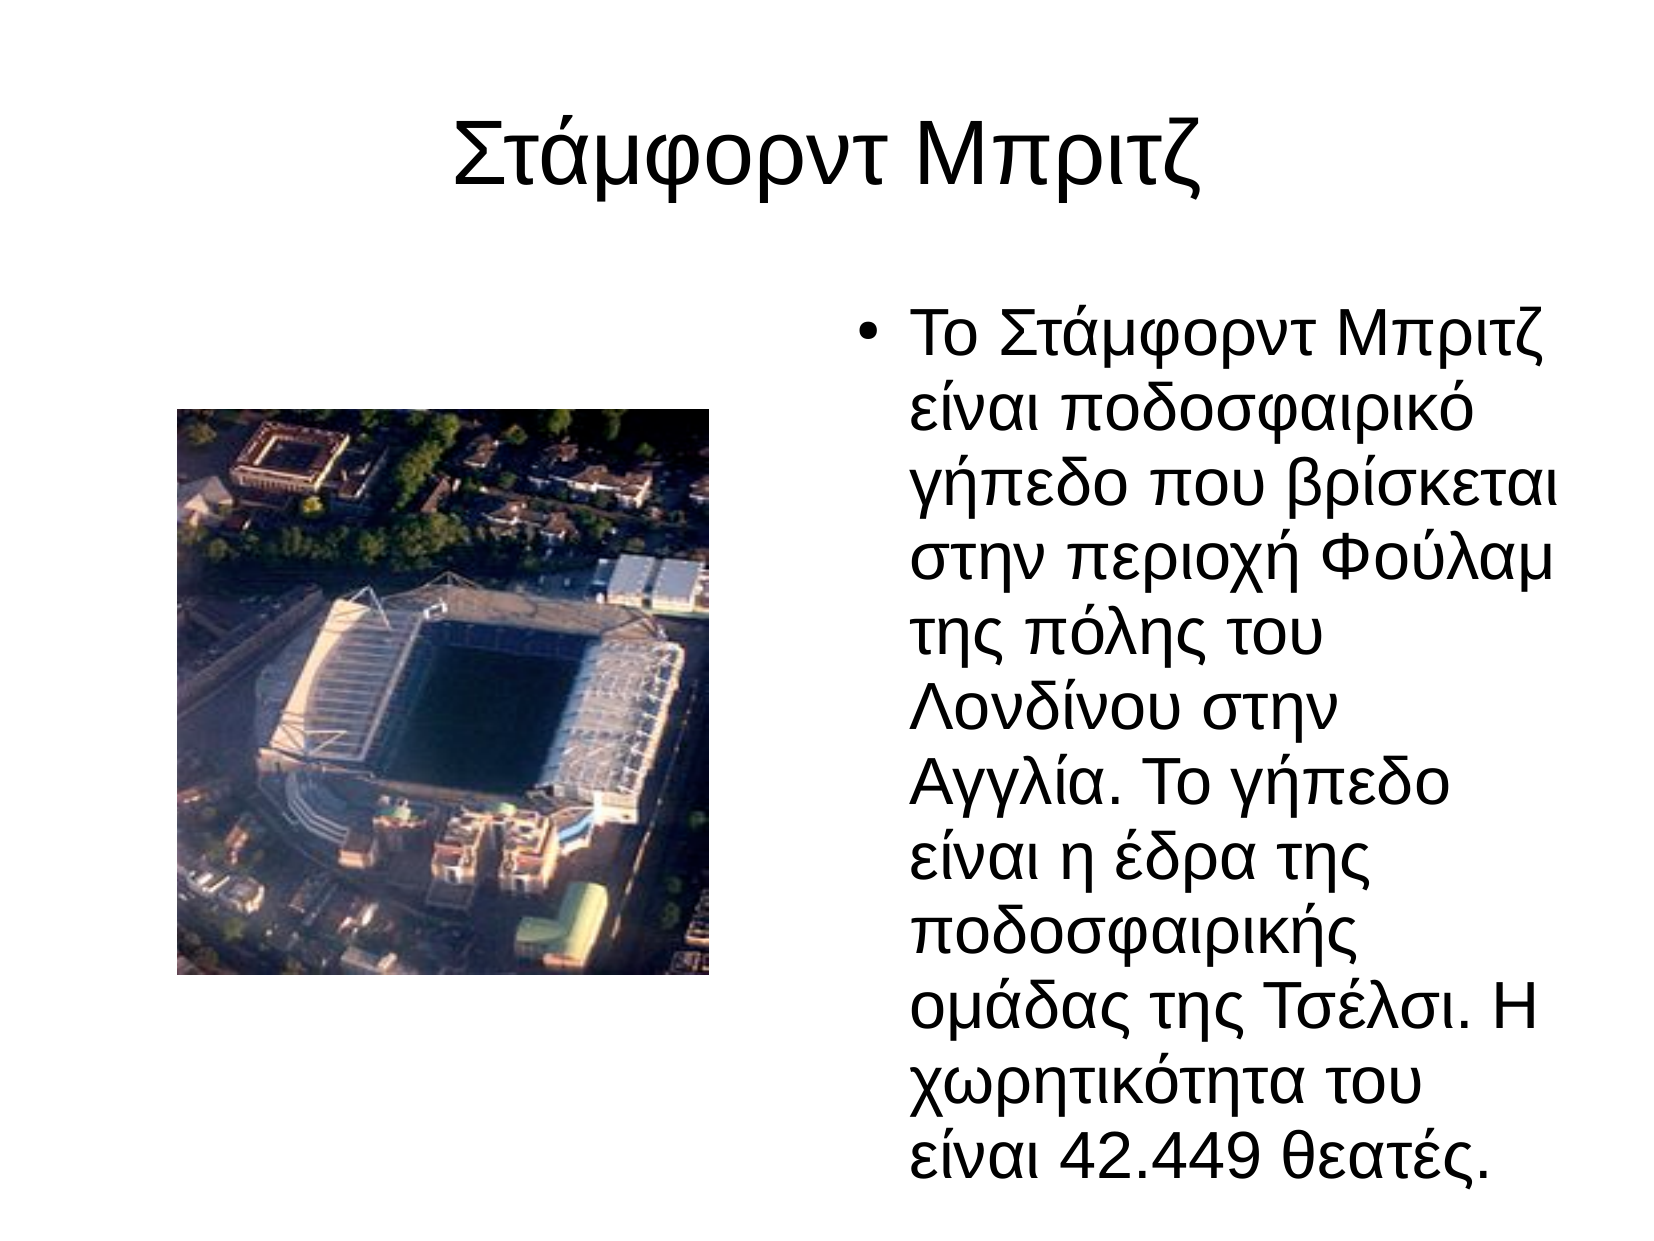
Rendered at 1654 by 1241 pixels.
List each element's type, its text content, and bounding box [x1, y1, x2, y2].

picture [177, 409, 709, 975]
list To Στάμφορντ Μπριτζ είναι ποδοσφαιρικό γήπεδο που βρίσκεται στην περιοχή Φούλαμ της πόλης του Λονδίνου στην Αγγλία. Το γήπεδο είναι η έδρα της ποδοσφαιρικής ομάδας της Τσέλσι. Η χωρητικότητα του είναι 42.449 θεατές. [838, 295, 1565, 1193]
chart [82, 290, 809, 1109]
title Στάμφορντ Μπριτζ [82, 56, 1571, 250]
